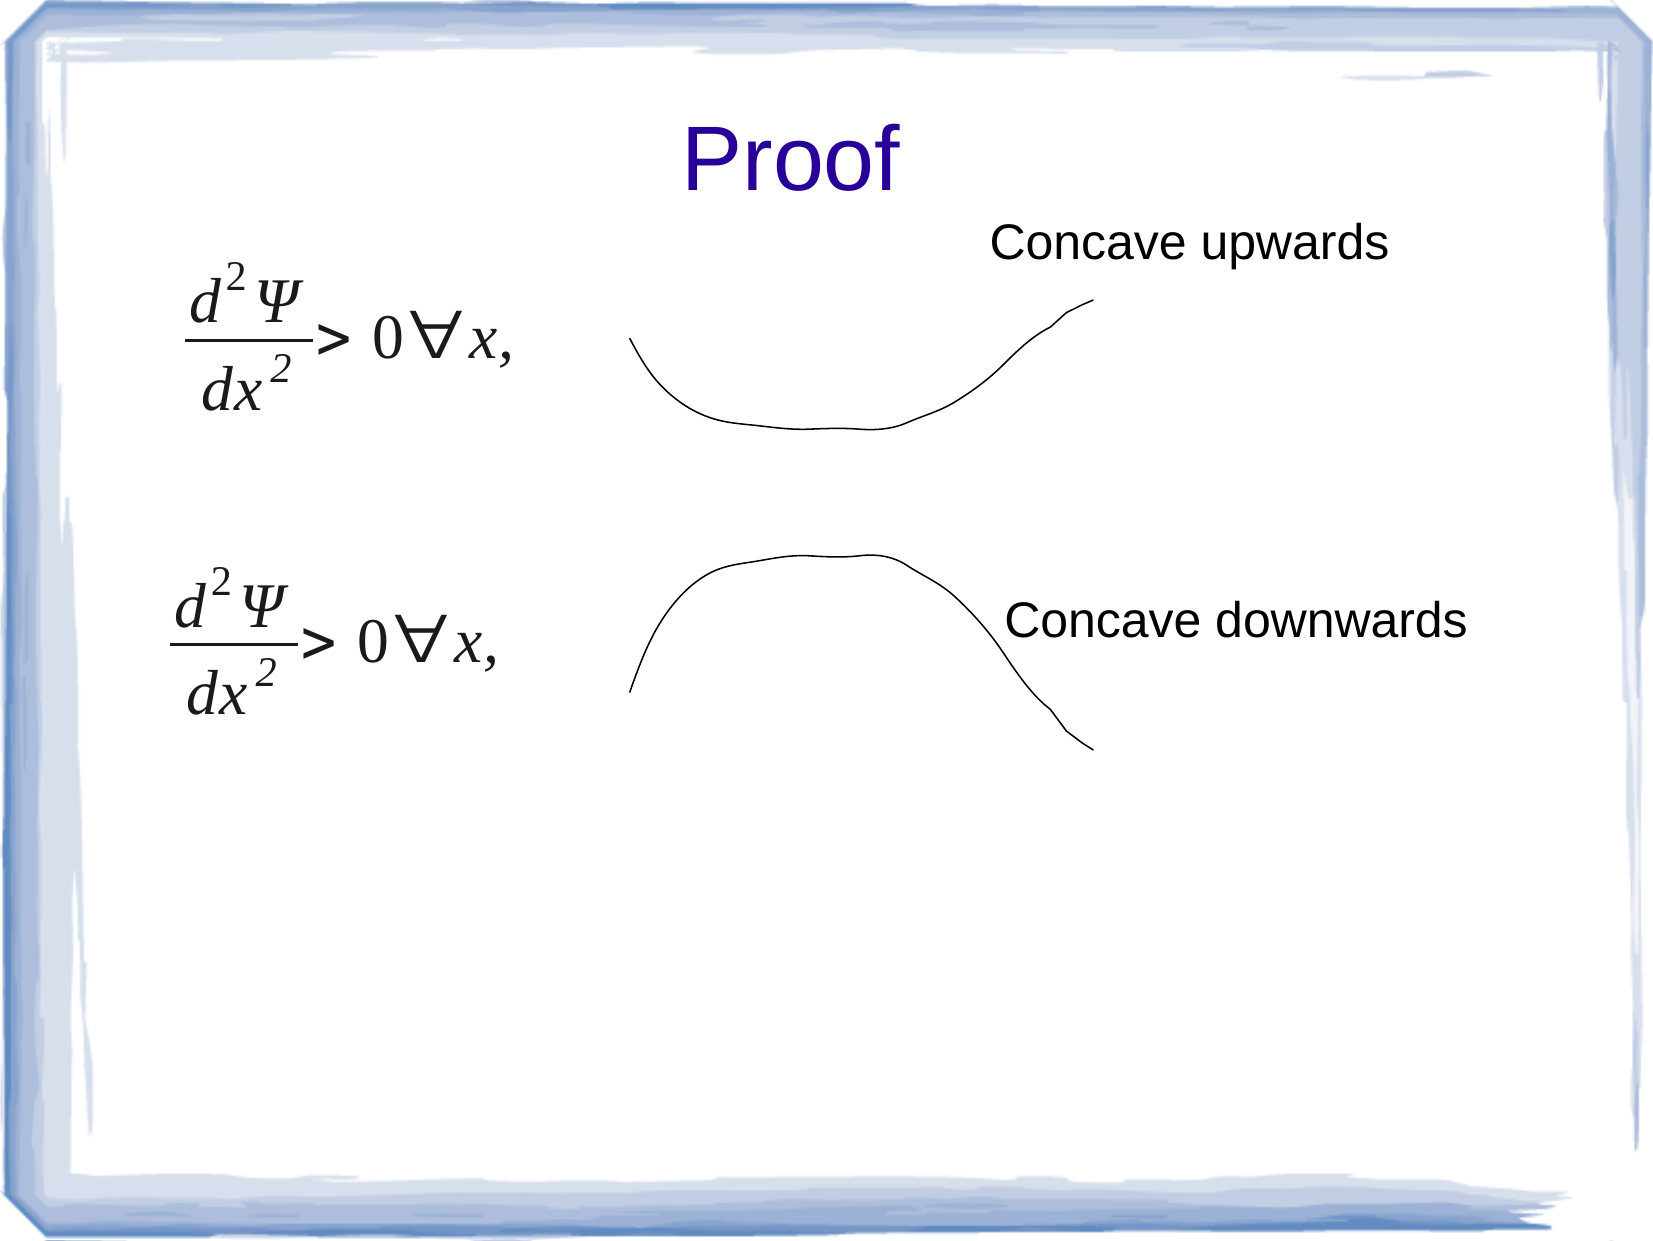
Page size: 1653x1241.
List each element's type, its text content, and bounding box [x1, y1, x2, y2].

chart [150, 559, 528, 736]
text_box Concave upwards [974, 207, 1470, 278]
text_box Concave downwards [989, 585, 1485, 656]
chart [164, 254, 542, 431]
title Proof [82, 102, 1500, 211]
picture [0, 0, 1653, 1241]
